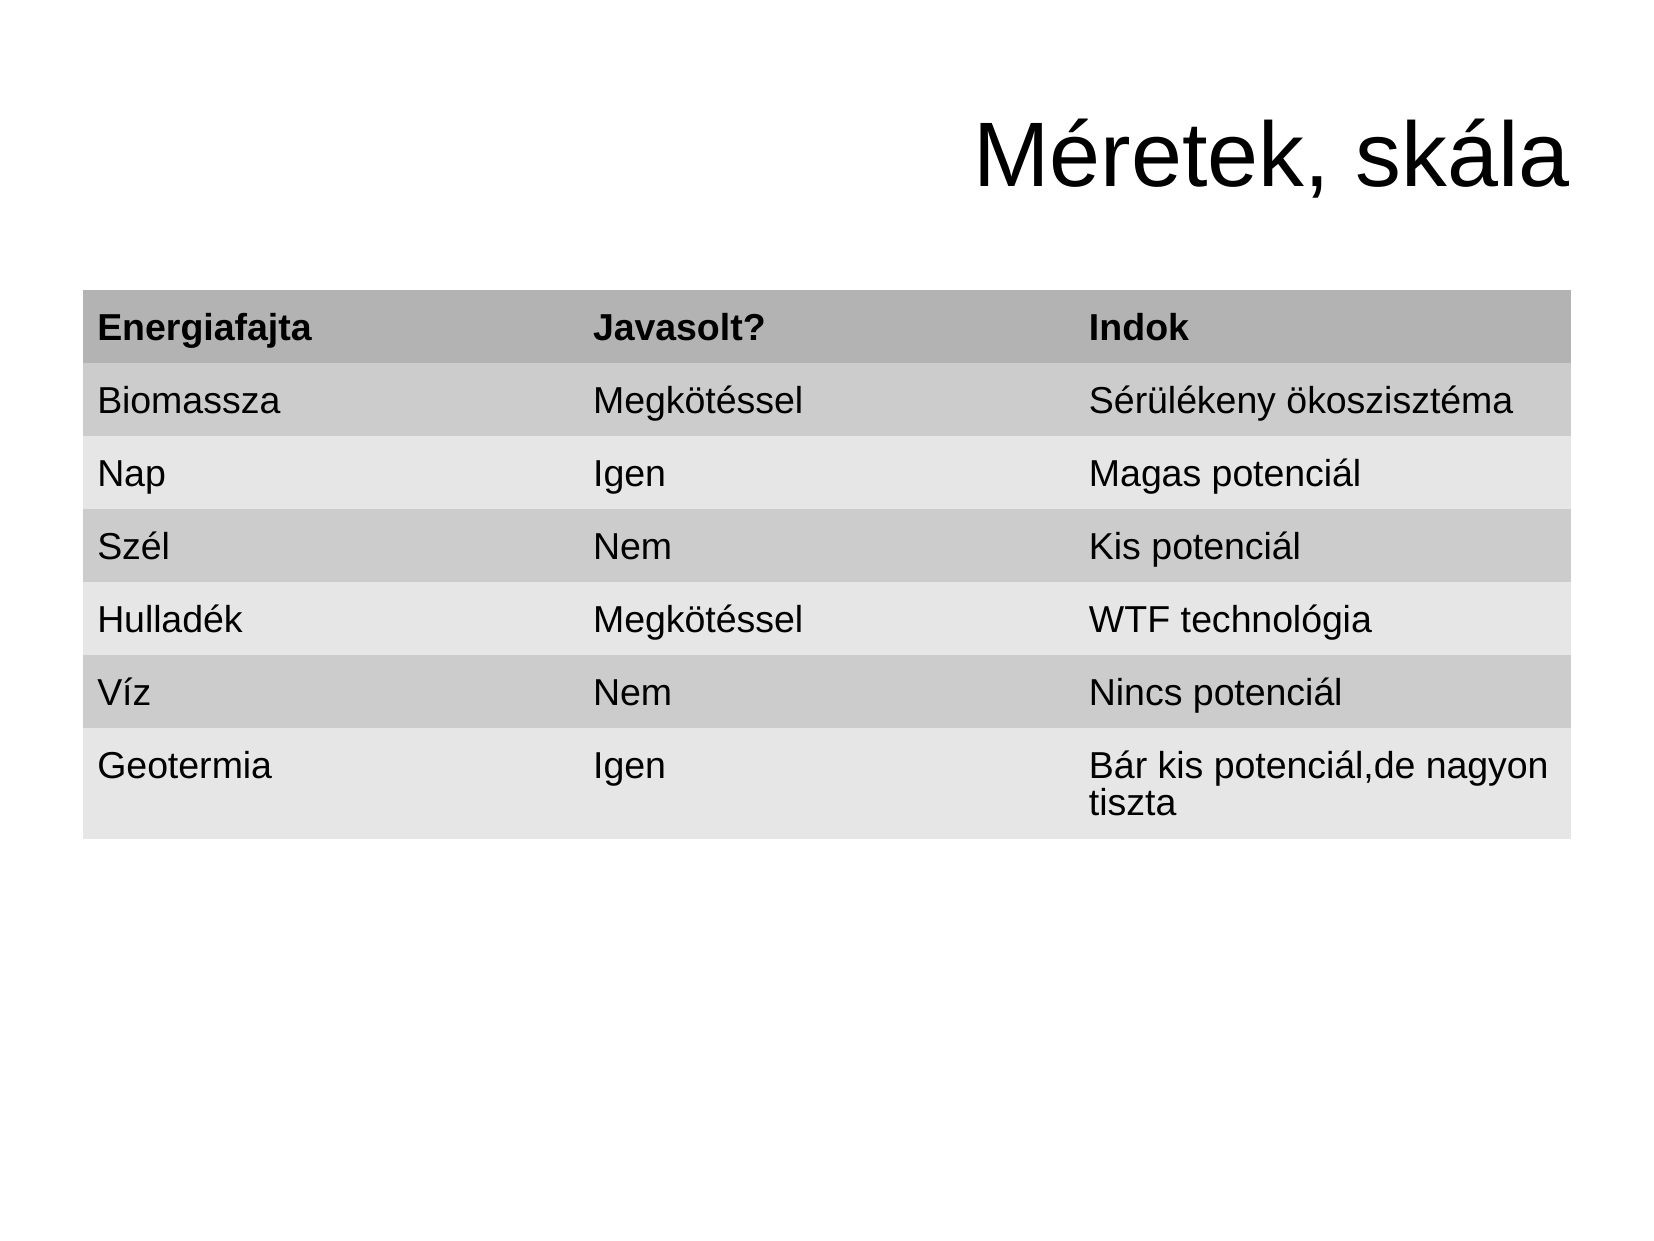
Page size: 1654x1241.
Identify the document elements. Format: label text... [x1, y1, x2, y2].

table_cell Biomassza [83, 363, 578, 436]
table_cell Geotermia [83, 728, 578, 839]
table_cell Szél [83, 509, 578, 582]
table_cell Igen [578, 728, 1074, 839]
table_cell Sérülékeny ökoszisztéma [1074, 363, 1571, 436]
table_cell Nap [83, 436, 578, 509]
title Méretek, skála [82, 49, 1571, 257]
table_header Indok [1074, 290, 1571, 363]
table_header Javasolt? [578, 290, 1074, 363]
table_cell Hulladék [83, 582, 578, 655]
table_cell Bár kis potenciál,de nagyon tiszta [1074, 728, 1571, 839]
table_cell Kis potenciál [1074, 509, 1571, 582]
table_cell Nem [578, 655, 1074, 728]
table_cell Nem [578, 509, 1074, 582]
table_cell Nincs potenciál [1074, 655, 1571, 728]
table_cell WTF technológia [1074, 582, 1571, 655]
table_cell Igen [578, 436, 1074, 509]
table_cell Víz [83, 655, 578, 728]
table_cell Magas potenciál [1074, 436, 1571, 509]
table_cell Megkötéssel [578, 363, 1074, 436]
table_header Energiafajta [83, 290, 578, 363]
table_cell Megkötéssel [578, 582, 1074, 655]
